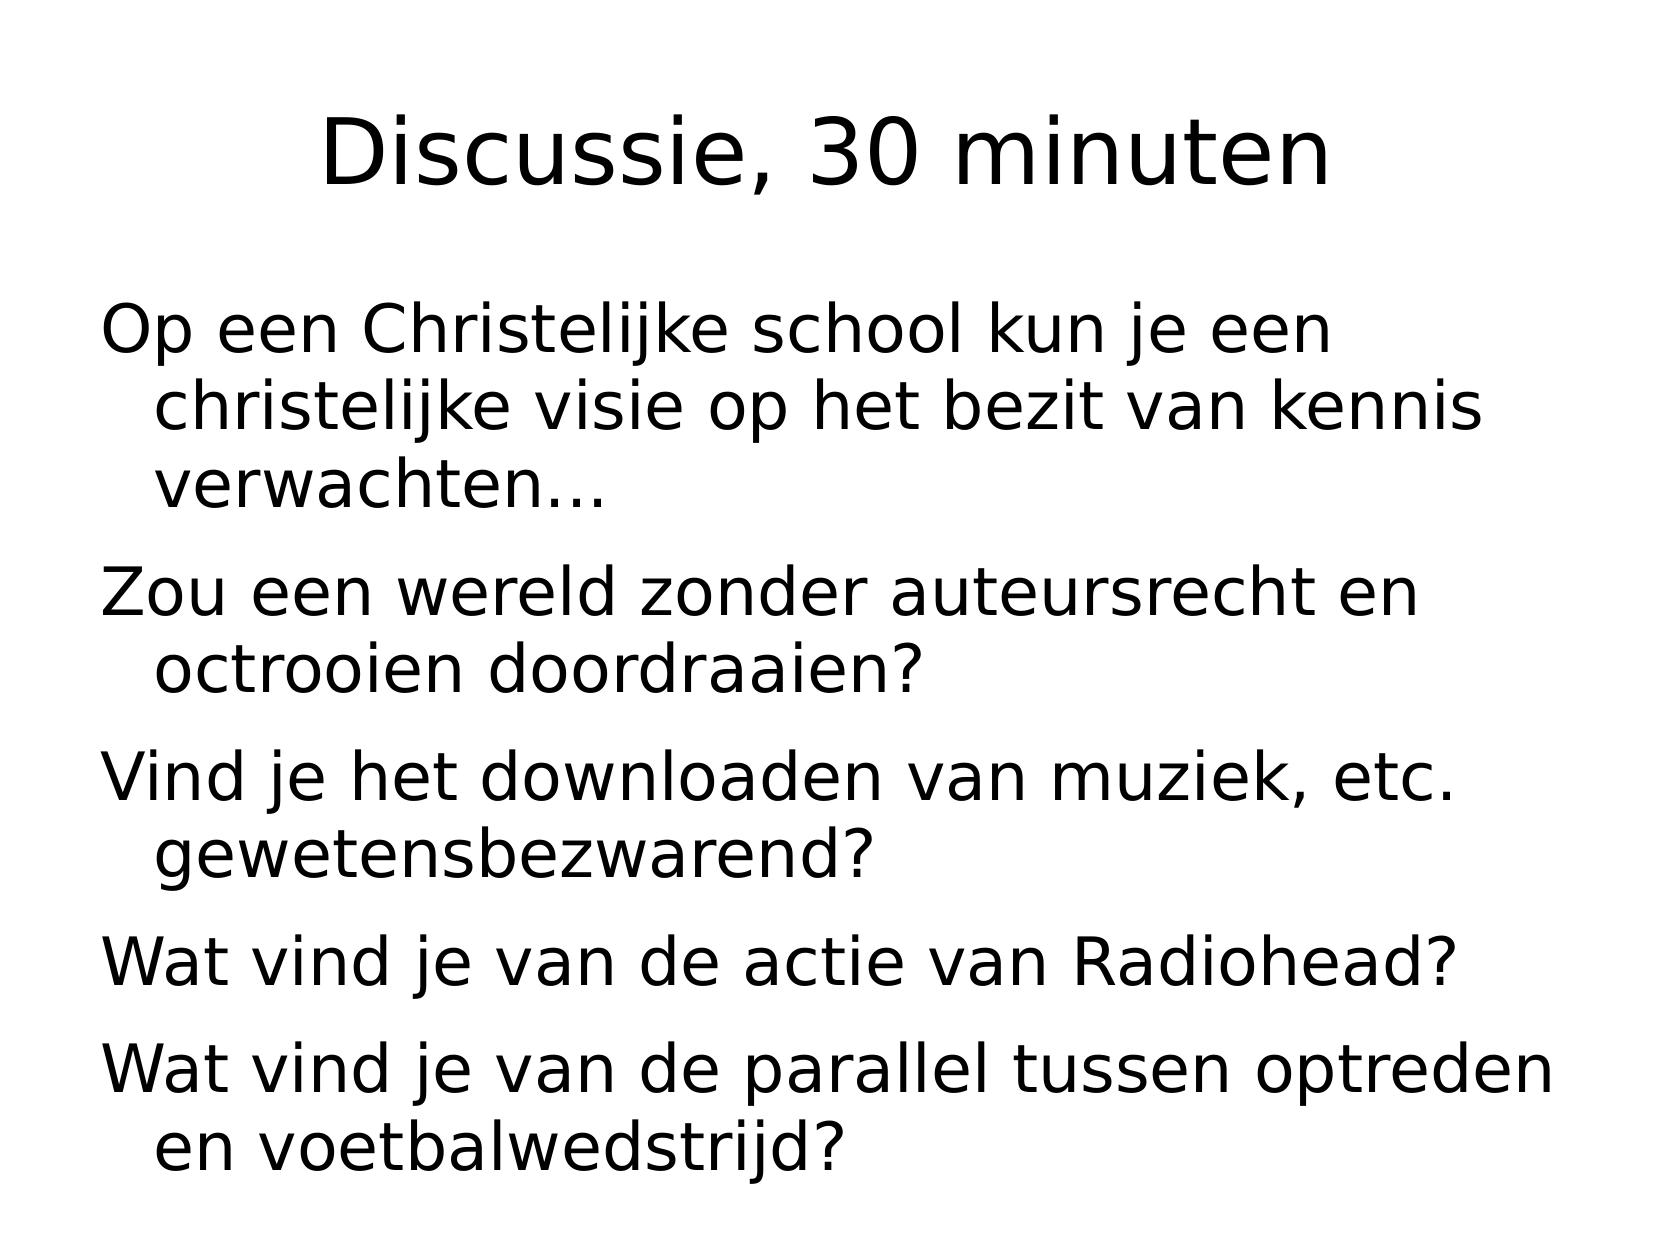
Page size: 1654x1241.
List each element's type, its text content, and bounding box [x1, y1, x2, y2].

list Op een Christelijke school kun je een christelijke visie op het bezit van kennis verwachten... Zou een wereld zonder auteursrecht en octrooien doordraaien? Vind je het downloaden van muziek, etc. gewetensbezwarend? Wat vind je van de actie van Radiohead? Wat vind je van de parallel tussen optreden en voetbalwedstrijd? [82, 290, 1571, 1187]
title Discussie, 30 minuten [82, 56, 1571, 250]
